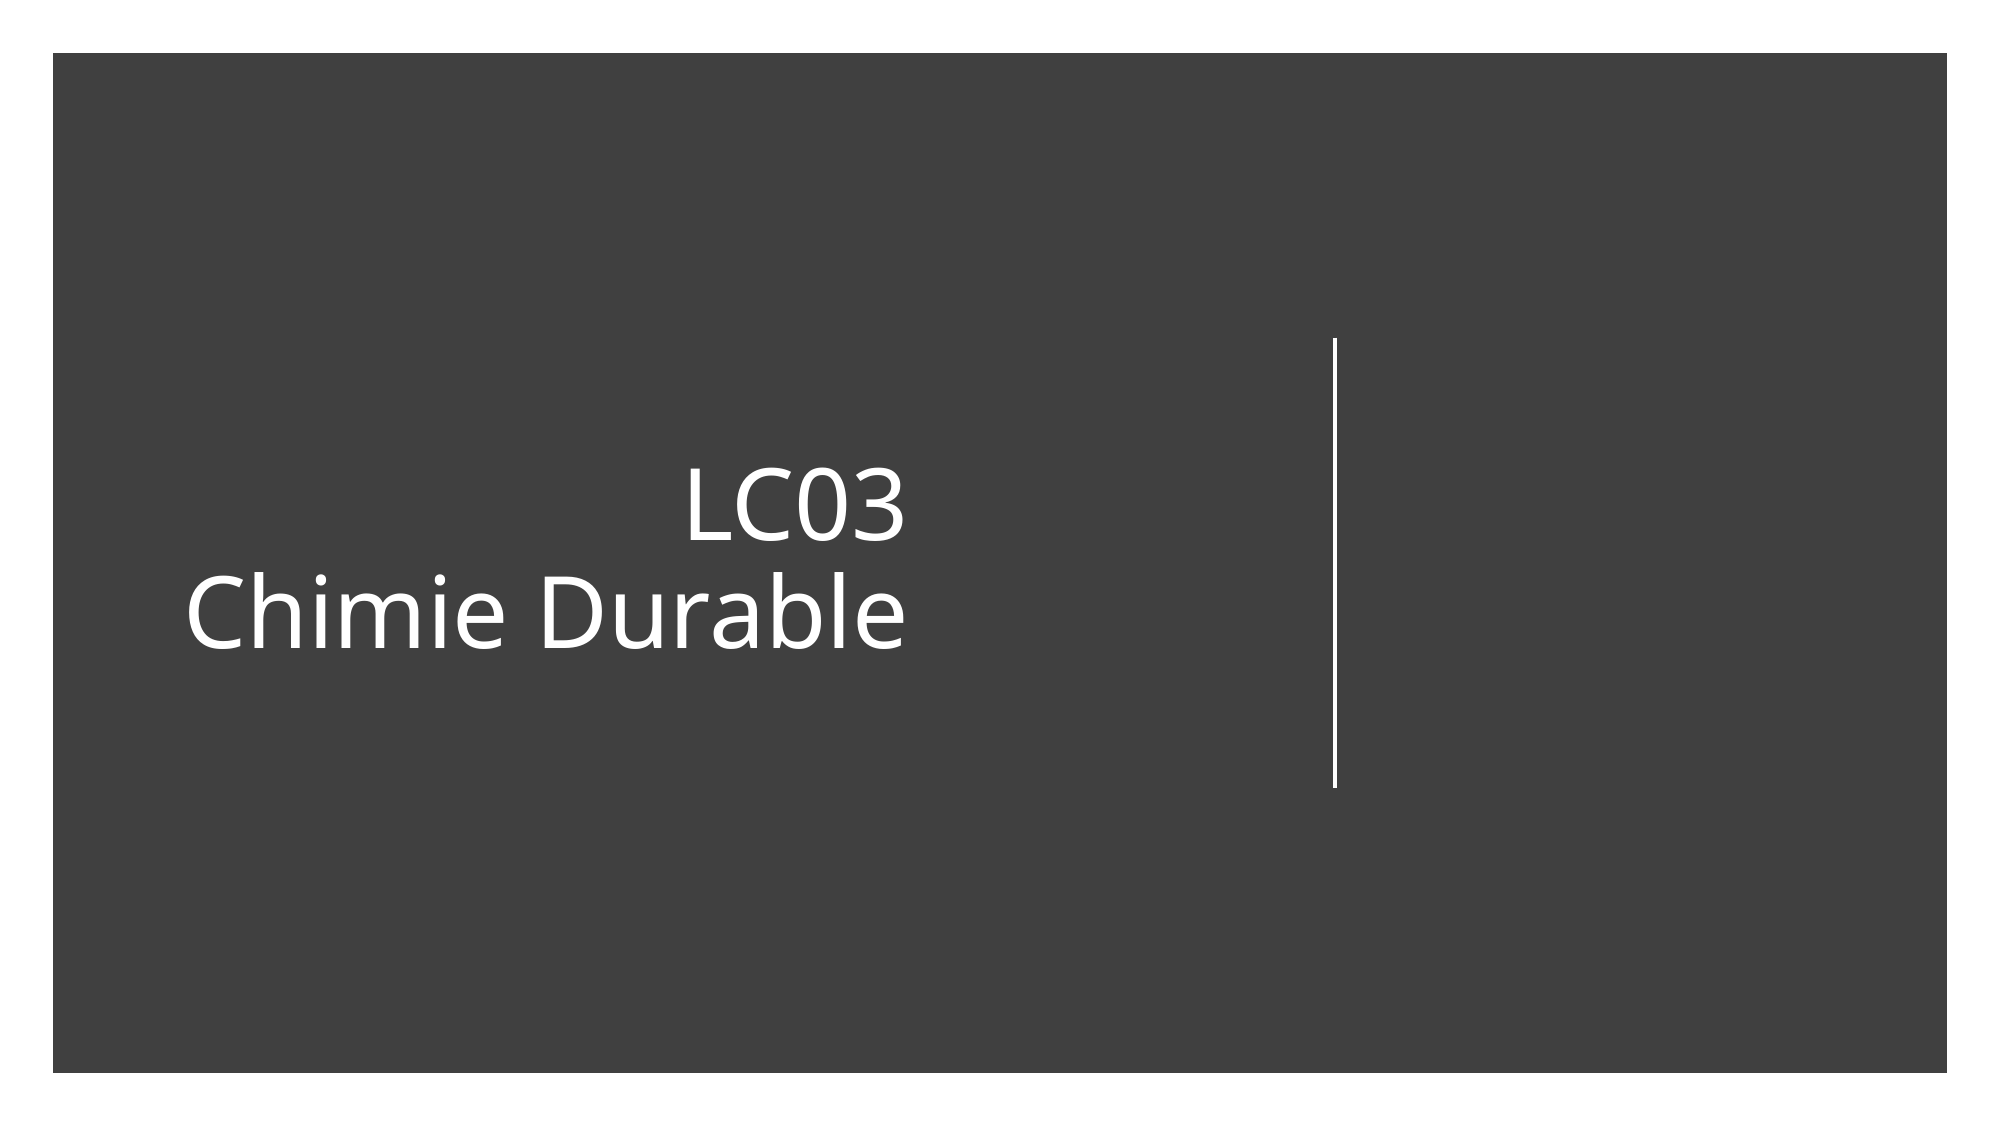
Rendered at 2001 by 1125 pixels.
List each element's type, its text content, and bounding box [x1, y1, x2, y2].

title LC03 Chimie Durable [168, 158, 1278, 967]
text_box [53, 53, 1947, 1073]
